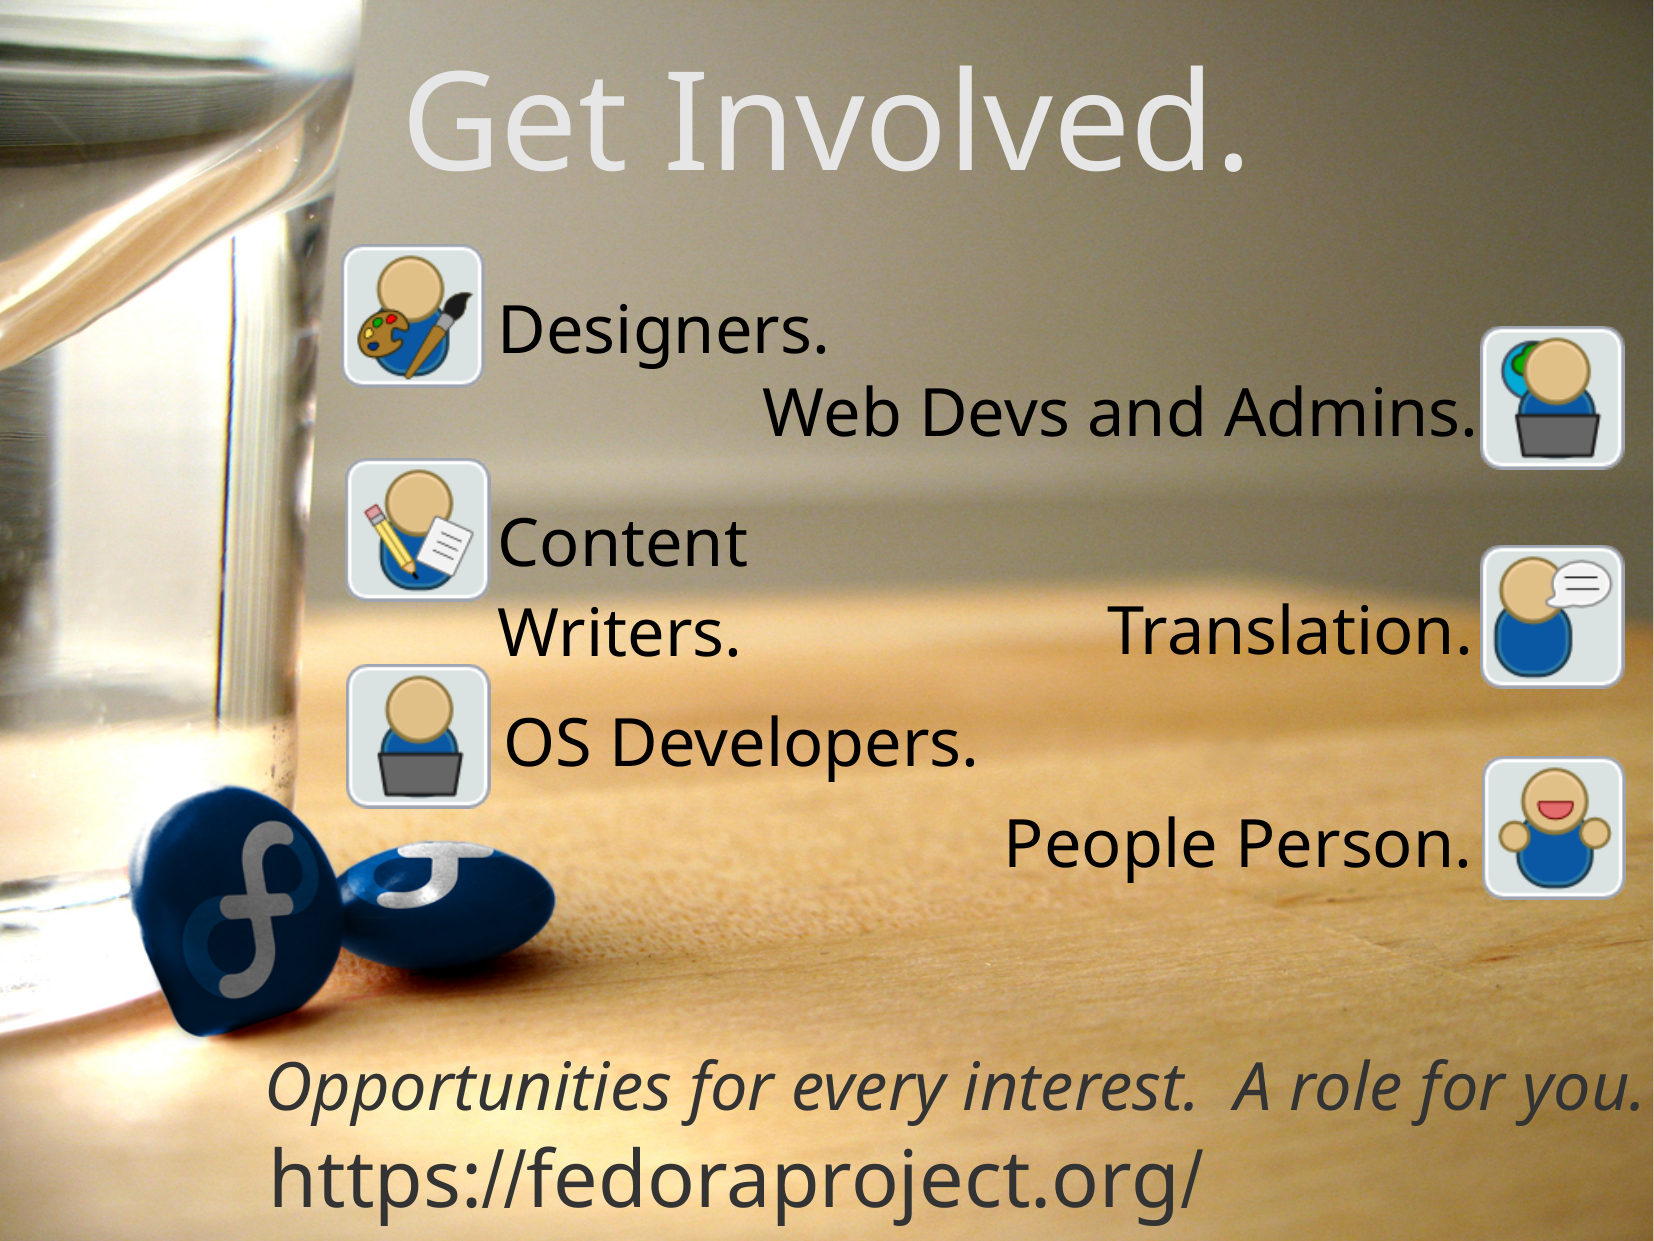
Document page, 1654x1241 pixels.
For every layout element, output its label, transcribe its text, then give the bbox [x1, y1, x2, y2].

title Get Involved. [82, 13, 1571, 222]
list People Person. [993, 796, 1474, 881]
picture [0, 0, 1654, 1241]
list Web Devs and Admins. [698, 364, 1480, 450]
list Translation. [993, 583, 1474, 669]
list OS Developers. [503, 695, 984, 781]
list Designers. [497, 282, 978, 368]
list https://fedoraproject.org/wiki/Join [268, 1122, 1388, 1241]
list Content Writers. [497, 494, 978, 580]
list Opportunities for every interest. A role for you. [264, 1039, 1654, 1241]
